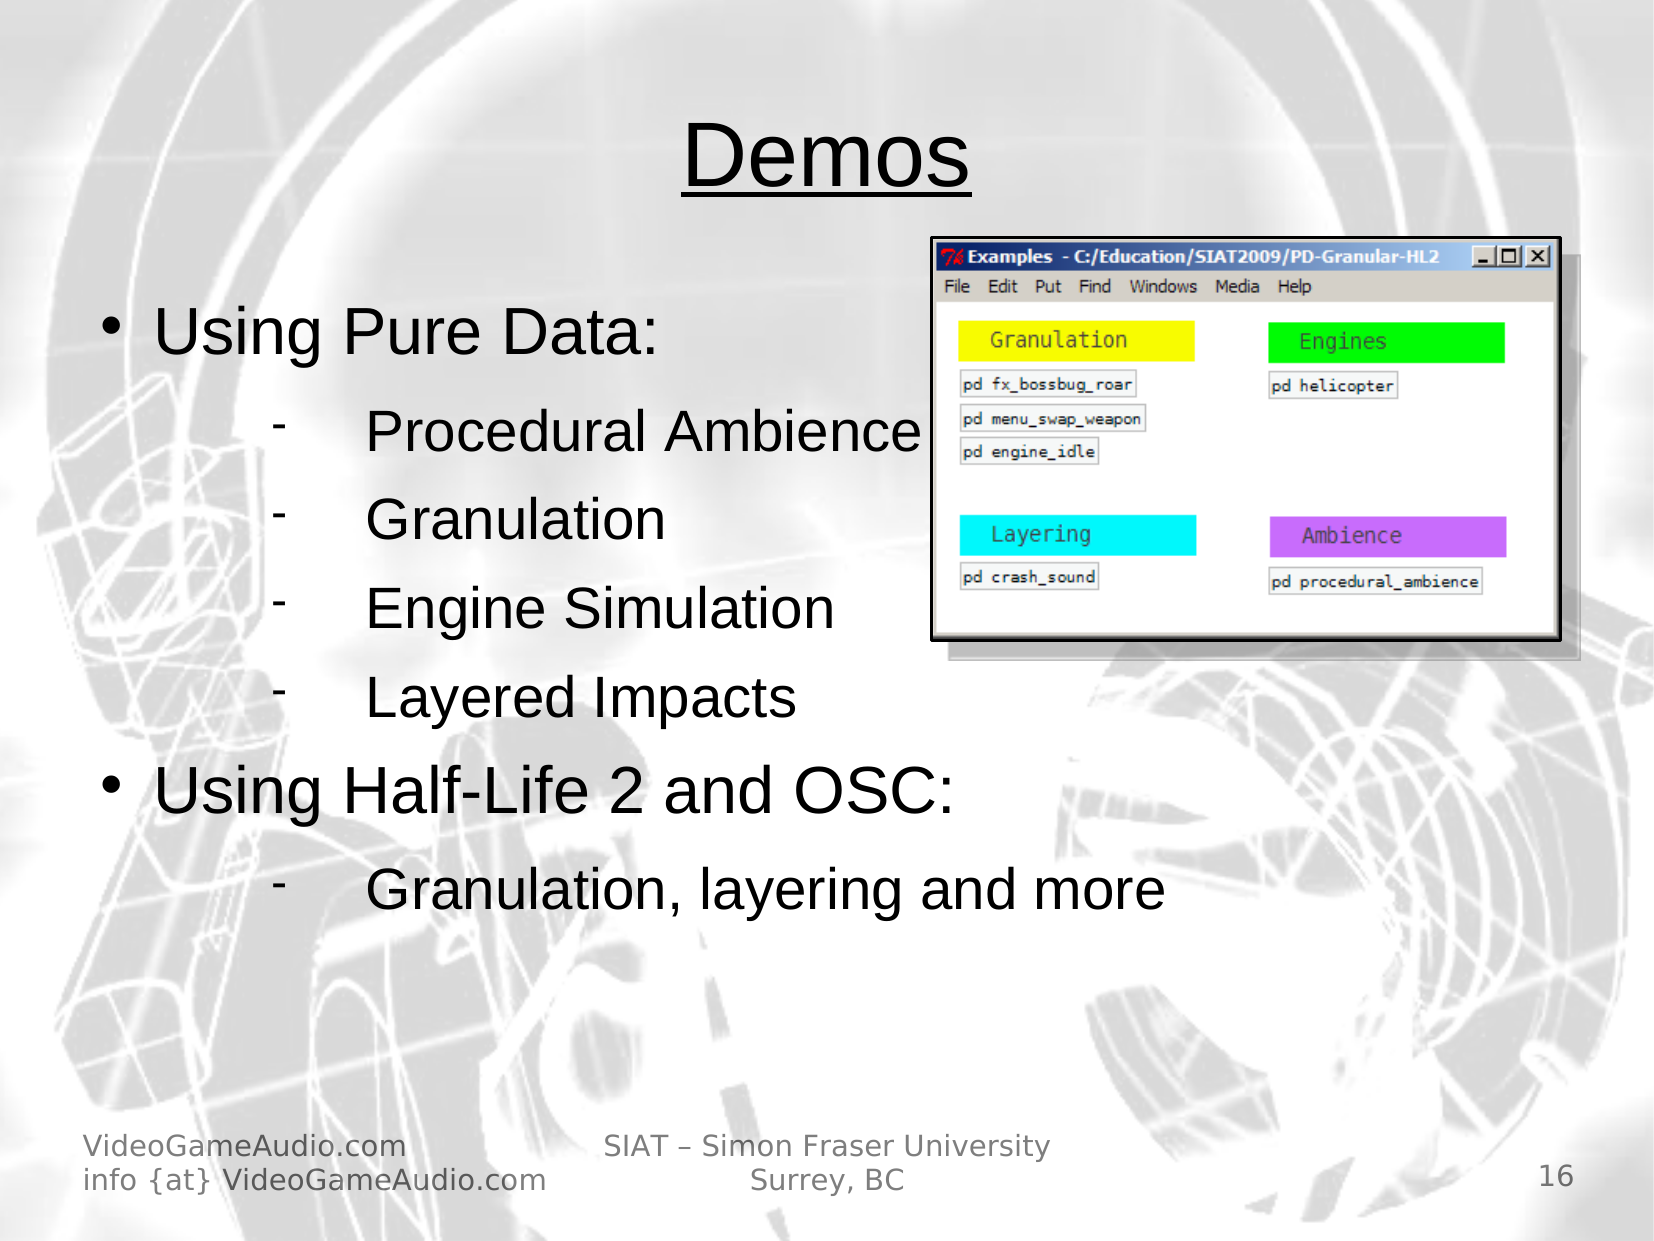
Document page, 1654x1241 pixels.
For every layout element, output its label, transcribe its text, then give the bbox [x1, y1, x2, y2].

text_box Using Pure Data: Procedural Ambience Granulation Engine Simulation Layered Impacts Using Half-Life 2 and OSC: Granulation, layering and more [82, 290, 1571, 1109]
text_box Demos [82, 49, 1571, 257]
picture [0, 0, 1654, 1241]
